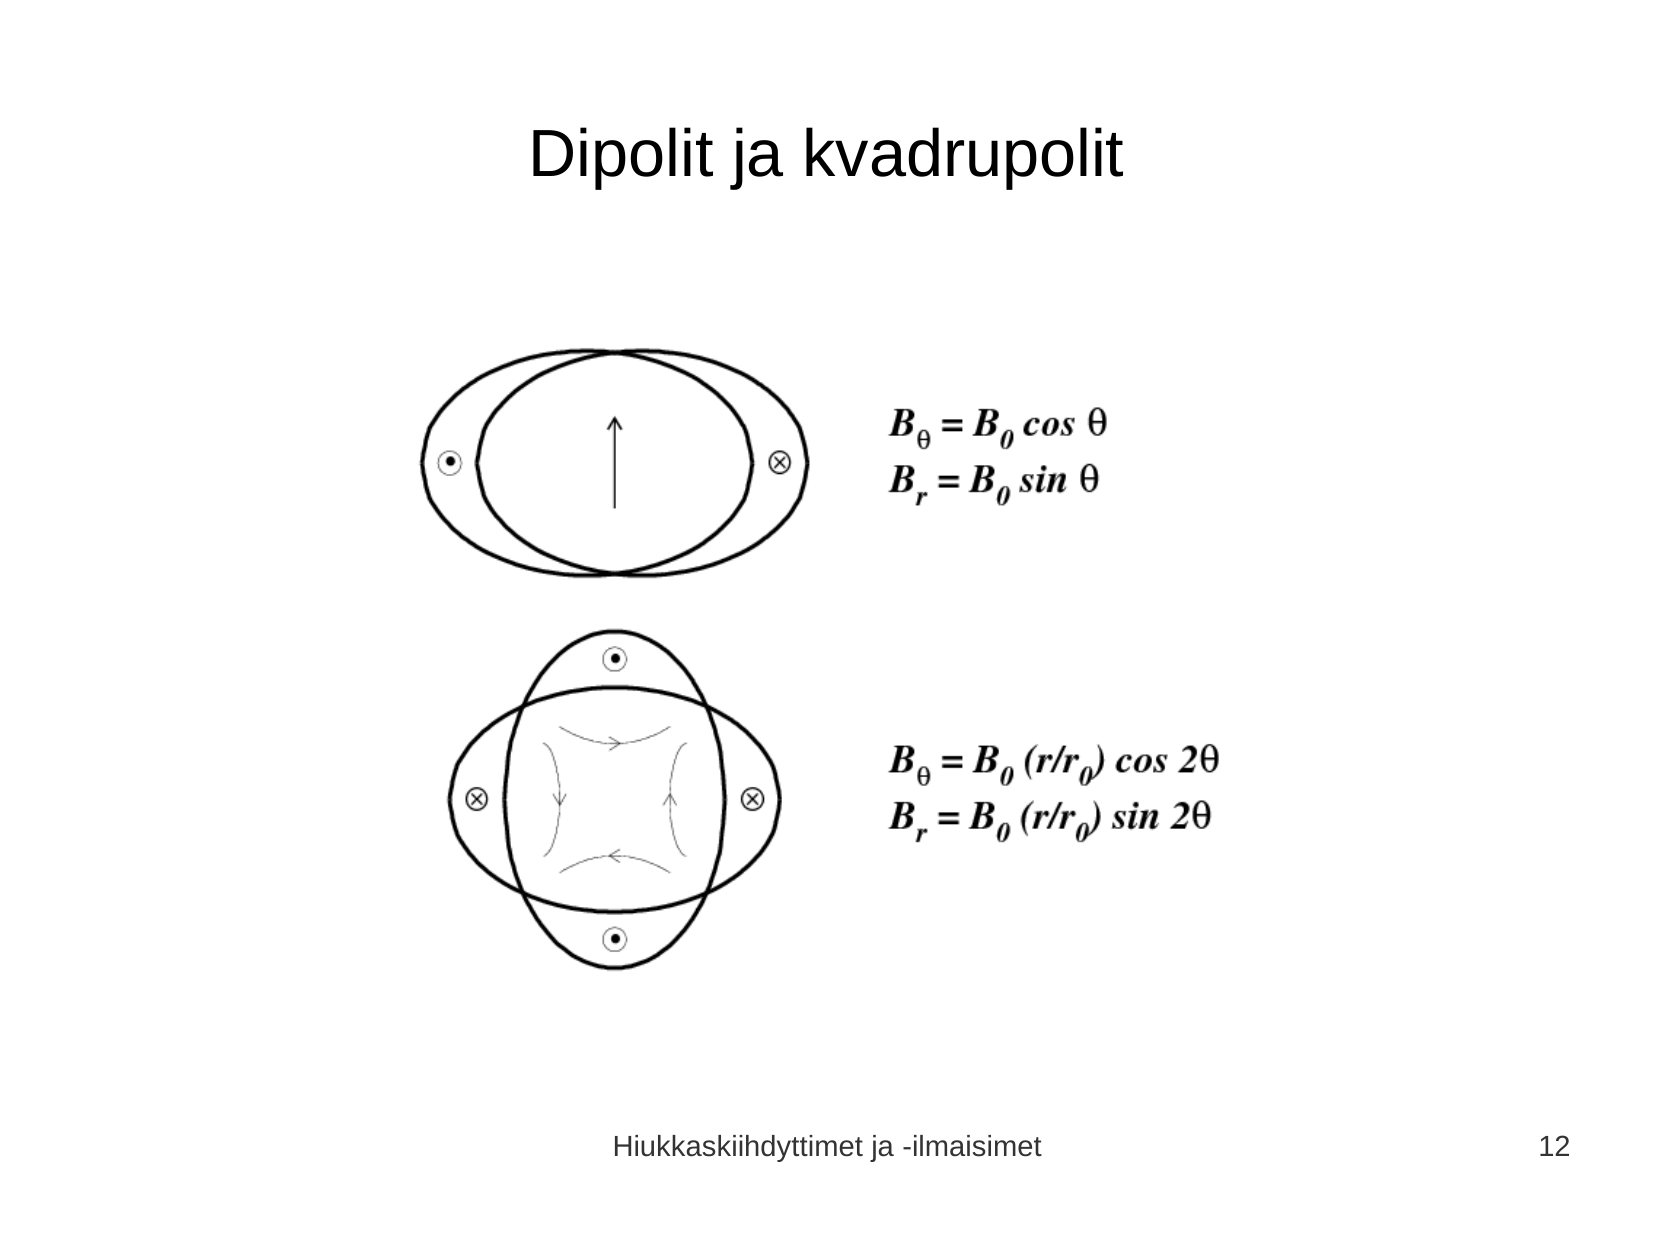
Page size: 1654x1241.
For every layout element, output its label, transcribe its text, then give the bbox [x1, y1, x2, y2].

picture [236, 295, 1329, 1034]
title Dipolit ja kvadrupolit [82, 49, 1571, 257]
